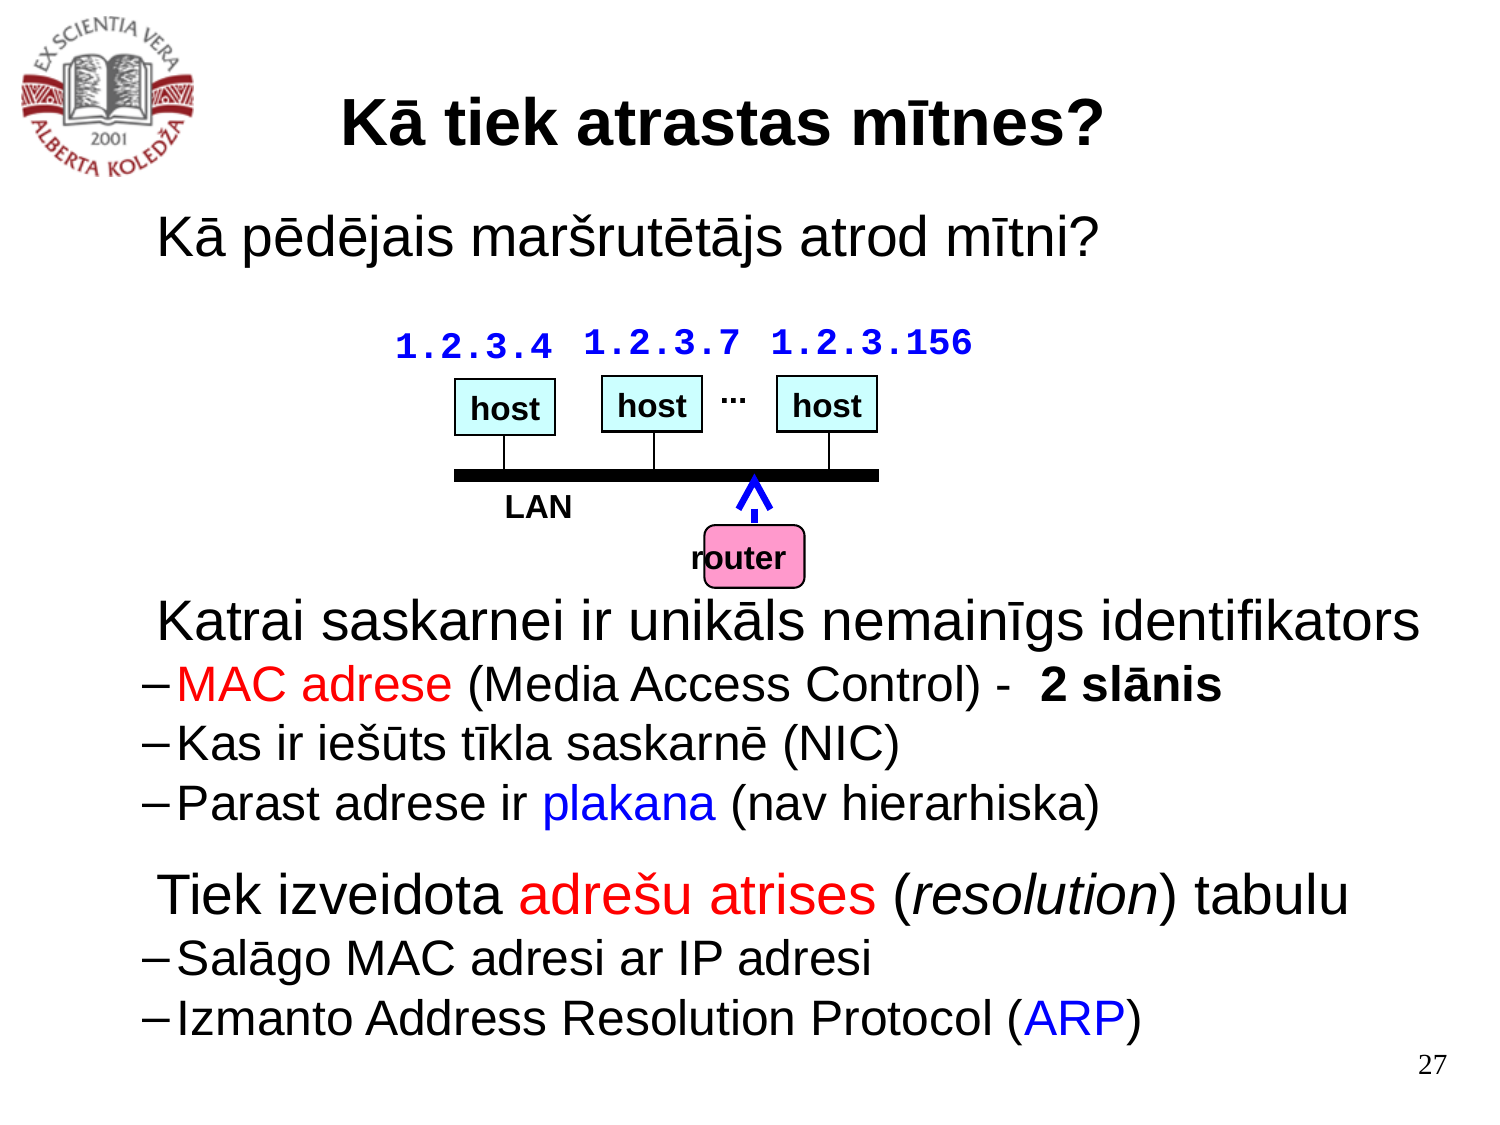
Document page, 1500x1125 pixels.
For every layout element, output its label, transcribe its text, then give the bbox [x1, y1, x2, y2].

picture [21, 16, 194, 177]
list Kā pēdējais maršrutētājs atrod mītni? Katrai saskarnei ir unikāls nemainīgs identifikators MAC adrese (Media Access Control) - 2 slānis Kas ir iešūts tīkla saskarnē (NIC) Parast adrese ir plakana (nav hierarhiska) Tiek izveidota adrešu atrises (resolution) tabulu Salāgo MAC adresi ar IP adresi Izmanto Address Resolution Protocol (ARP) [74, 200, 1463, 1101]
text_box ... [705, 370, 763, 419]
text_box host [602, 376, 702, 432]
title Kā tiek atrastas mītnes? [50, 62, 1374, 175]
text_box host [777, 376, 877, 432]
text_box LAN [489, 477, 588, 533]
text_box router [704, 525, 805, 588]
text_box 1.2.3.4 [380, 313, 568, 374]
text_box host [455, 379, 555, 435]
text_box 1.2.3.156 [755, 309, 988, 370]
text_box 1.2.3.7 [568, 309, 755, 370]
